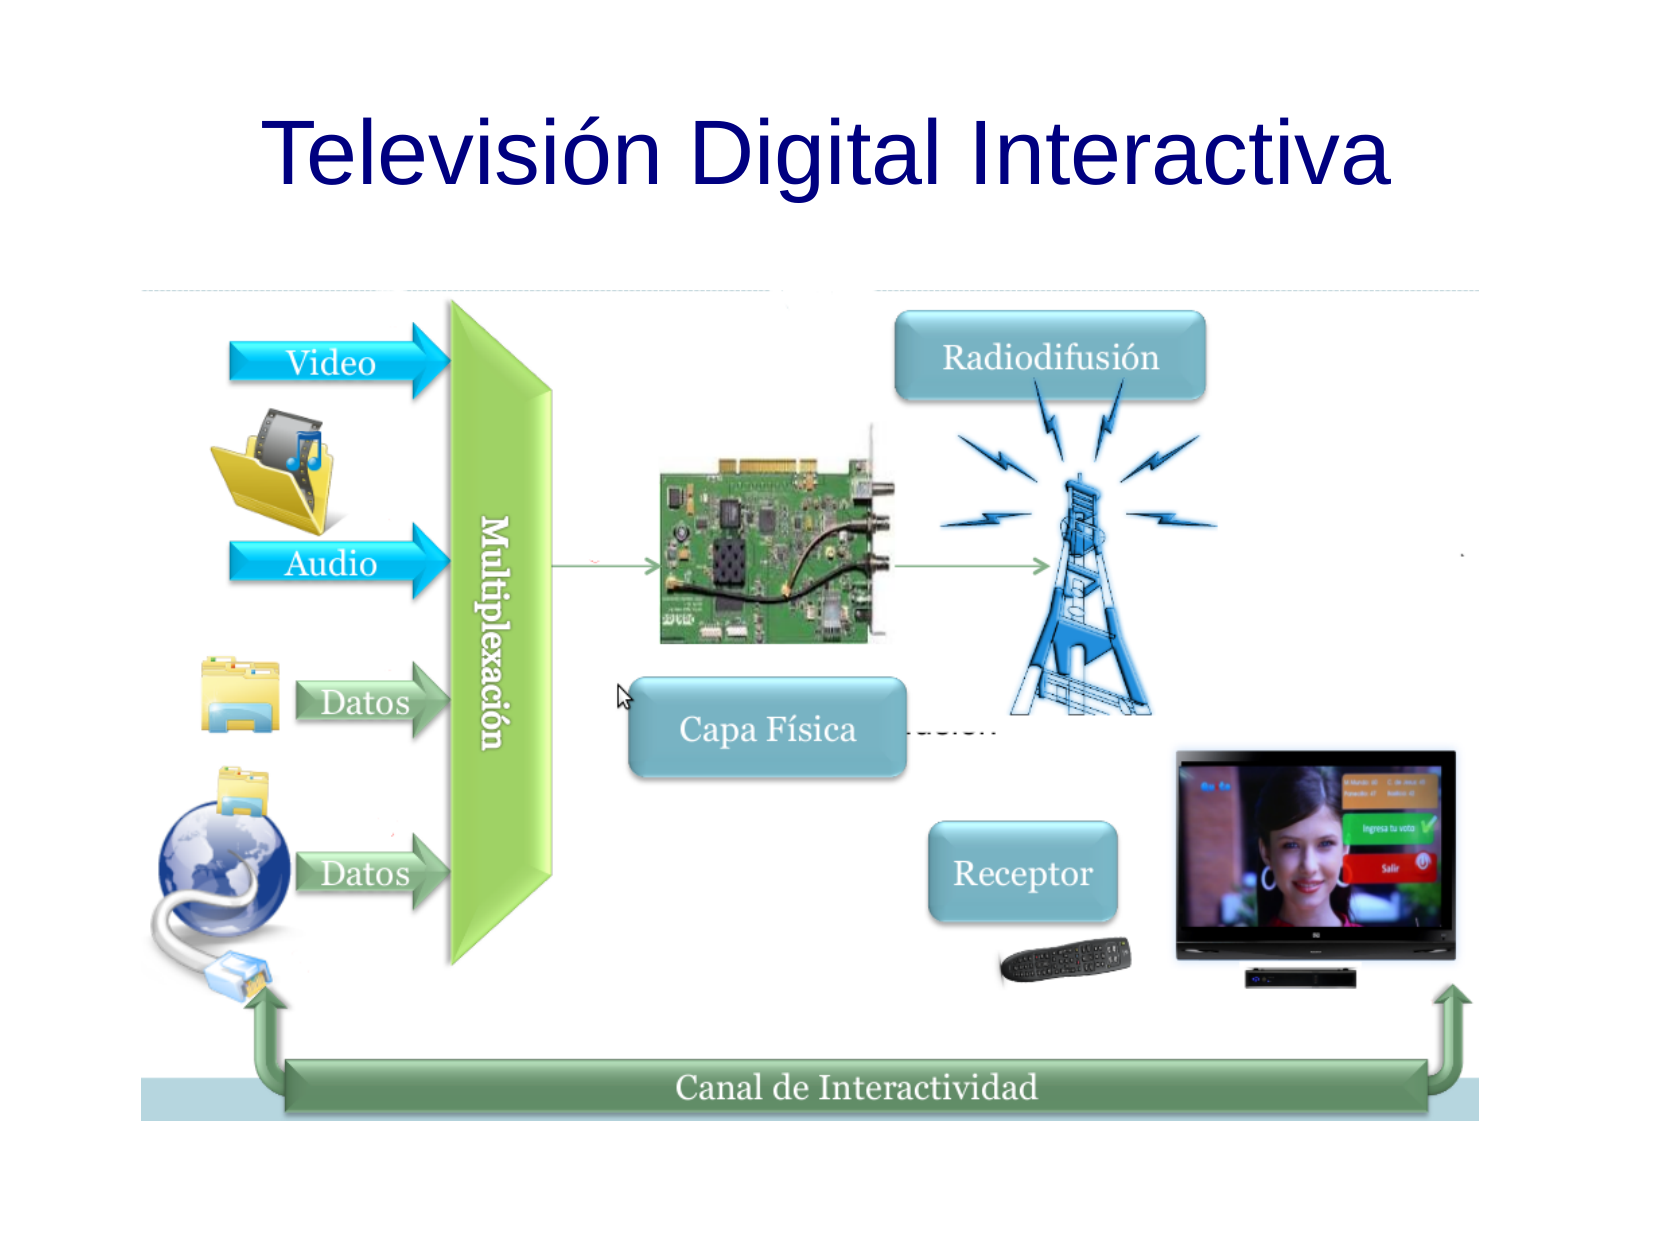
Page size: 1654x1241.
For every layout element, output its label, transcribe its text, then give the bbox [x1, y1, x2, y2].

title Televisión Digital Interactiva [82, 49, 1571, 257]
picture [141, 290, 1479, 1121]
